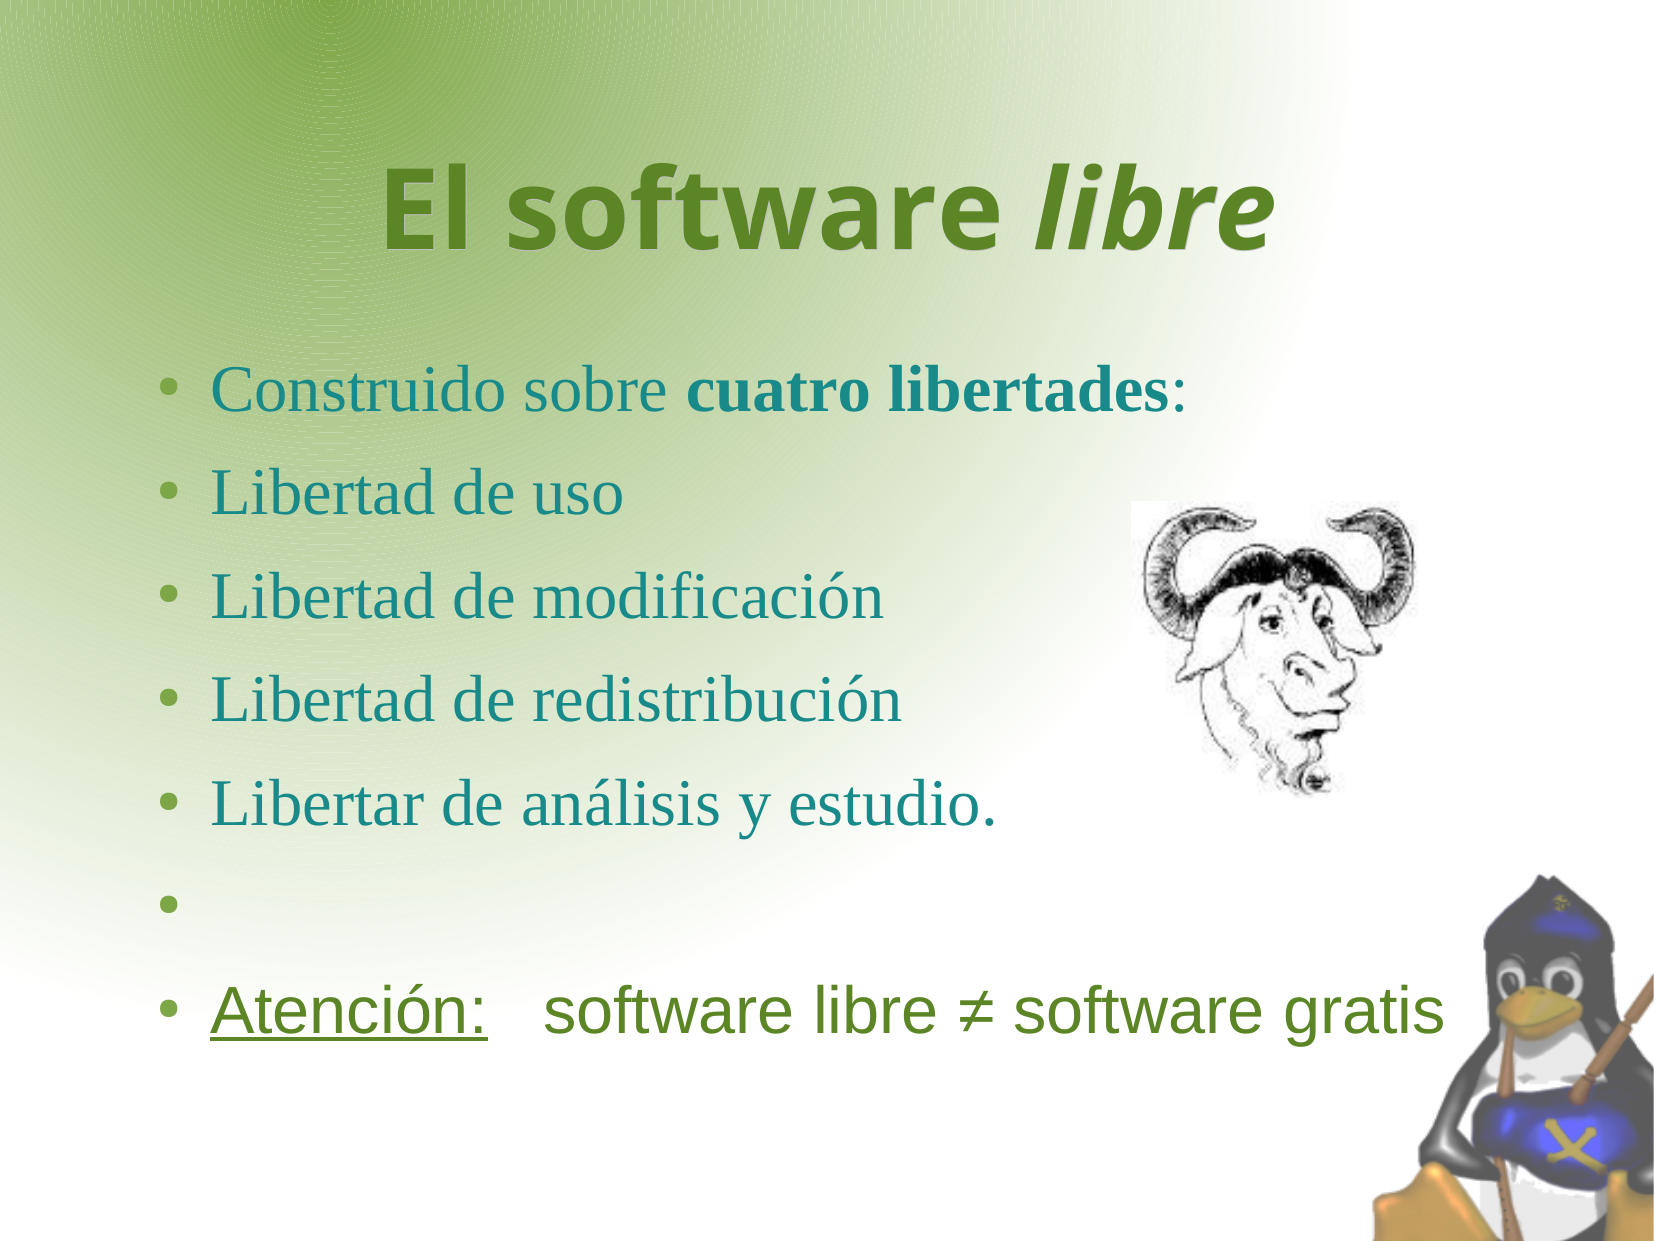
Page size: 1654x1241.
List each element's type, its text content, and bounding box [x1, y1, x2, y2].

picture [1364, 874, 1654, 1241]
list Construido sobre cuatro libertades: Libertad de uso Libertad de modificación Libertad de redistribución Libertar de análisis y estudio. Atención: software libre ≠ software gratis [121, 351, 1534, 1195]
title El software libre [121, 102, 1534, 311]
picture [1131, 501, 1421, 798]
